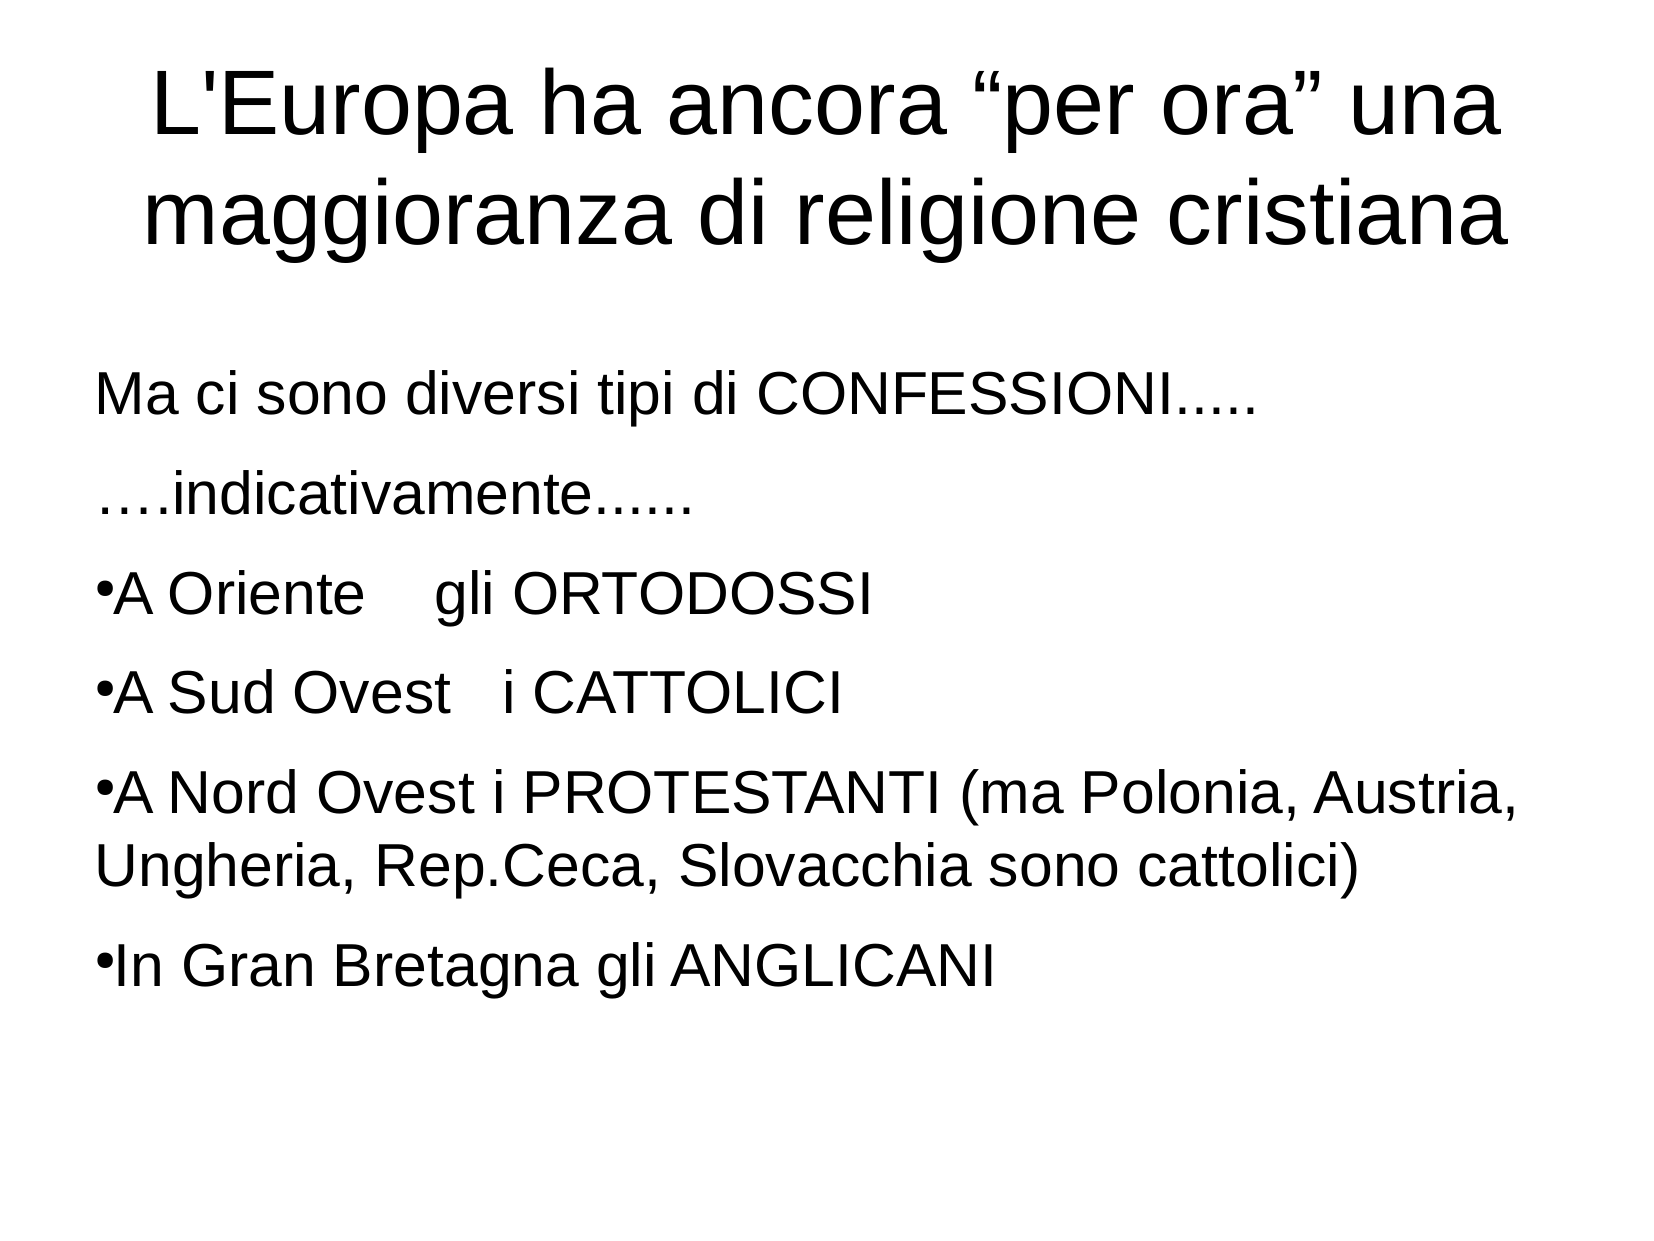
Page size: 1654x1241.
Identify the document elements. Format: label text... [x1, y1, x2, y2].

subtitle [82, 290, 1571, 1010]
title L'Europa ha ancora “per ora” una maggioranza di religione cristiana [82, 49, 1571, 257]
